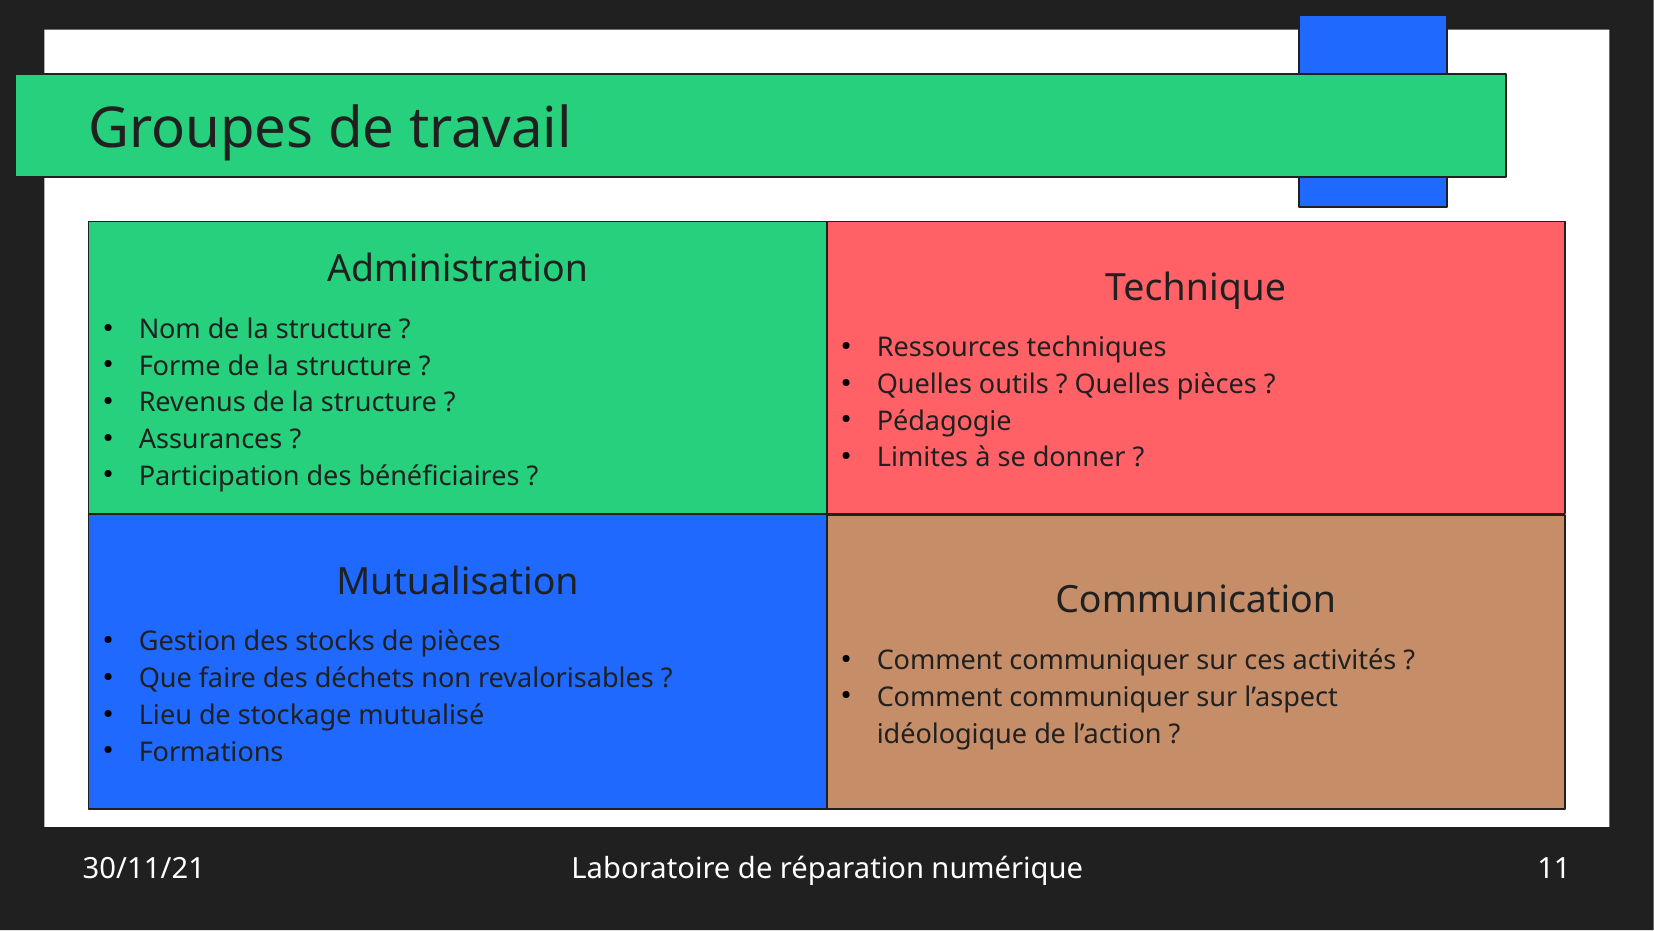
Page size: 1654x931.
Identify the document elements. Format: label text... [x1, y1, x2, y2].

text_box Technique Ressources techniques Quelles outils ? Quelles pièces ? Pédagogie Limites à se donner ? [826, 221, 1565, 514]
text_box Communication Comment communiquer sur ces activités ? Comment communiquer sur l’aspect idéologique de l’action ? [827, 514, 1565, 809]
text_box Mutualisation Gestion des stocks de pièces Que faire des déchets non revalorisables ? Lieu de stockage mutualisé Formations [88, 514, 827, 809]
text_box Administration Nom de la structure ? Forme de la structure ? Revenus de la structure ? Assurances ? Participation des bénéficiaires ? [88, 221, 826, 514]
title Groupes de travail [88, 73, 1506, 178]
